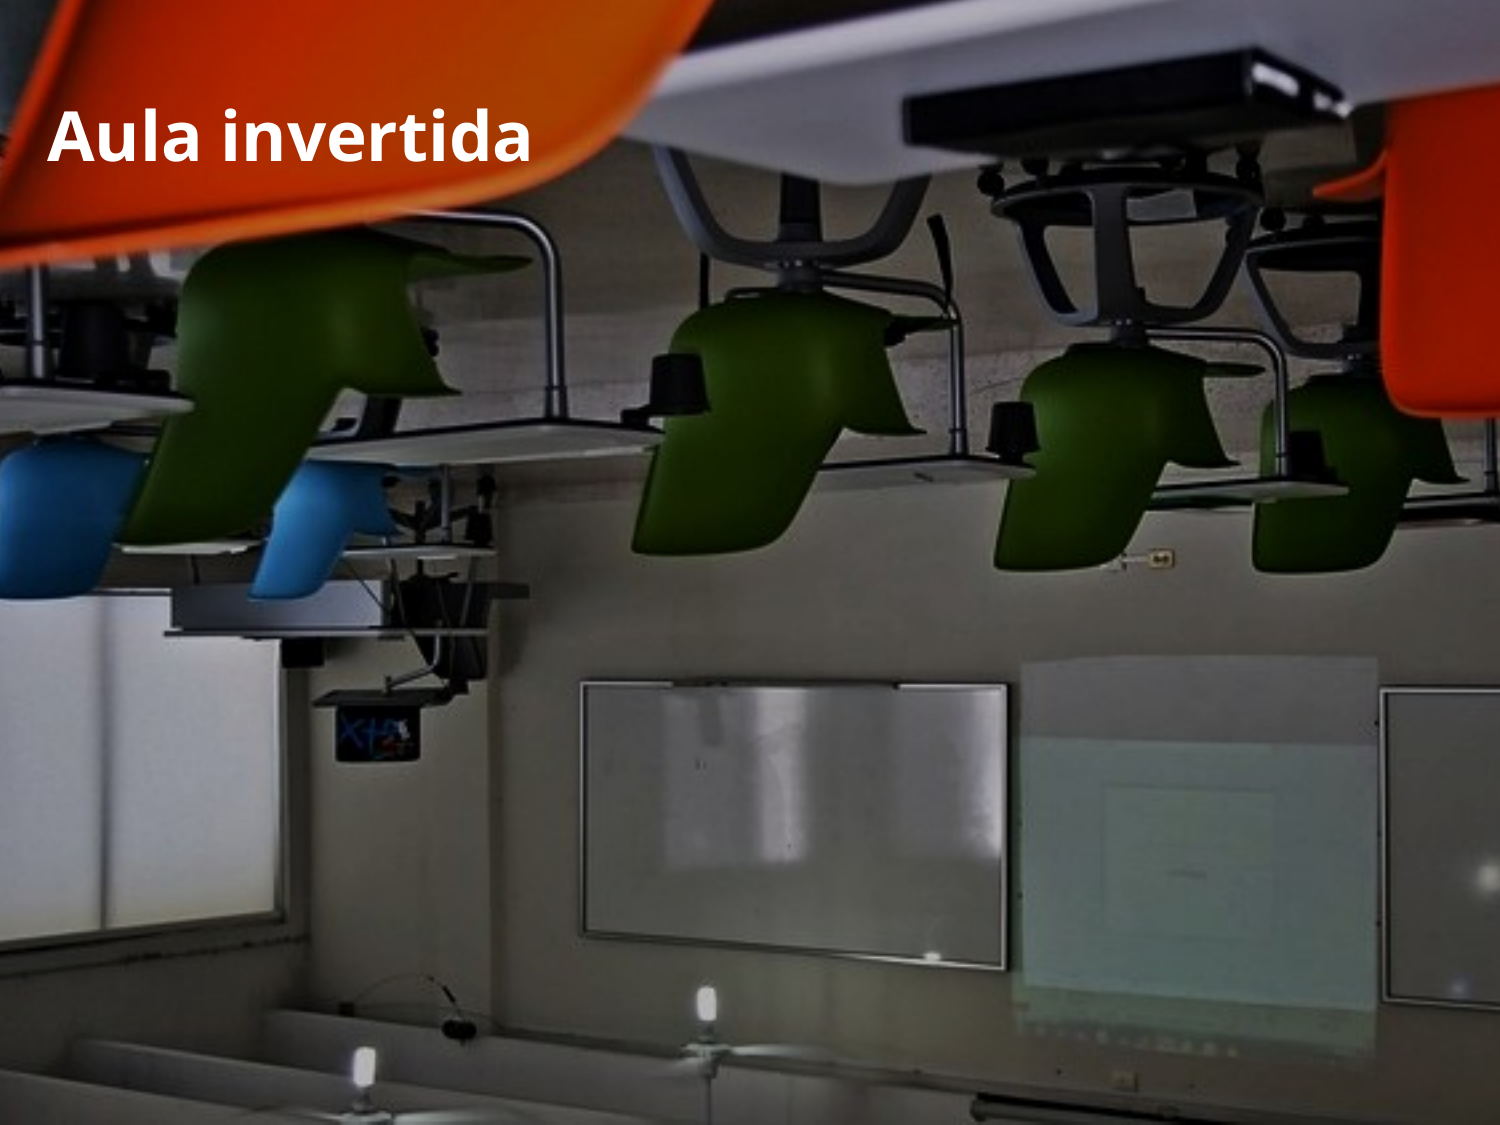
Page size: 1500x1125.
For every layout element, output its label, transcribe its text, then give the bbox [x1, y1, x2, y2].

picture [0, 0, 1500, 1125]
title Aula invertida [32, 79, 1383, 189]
